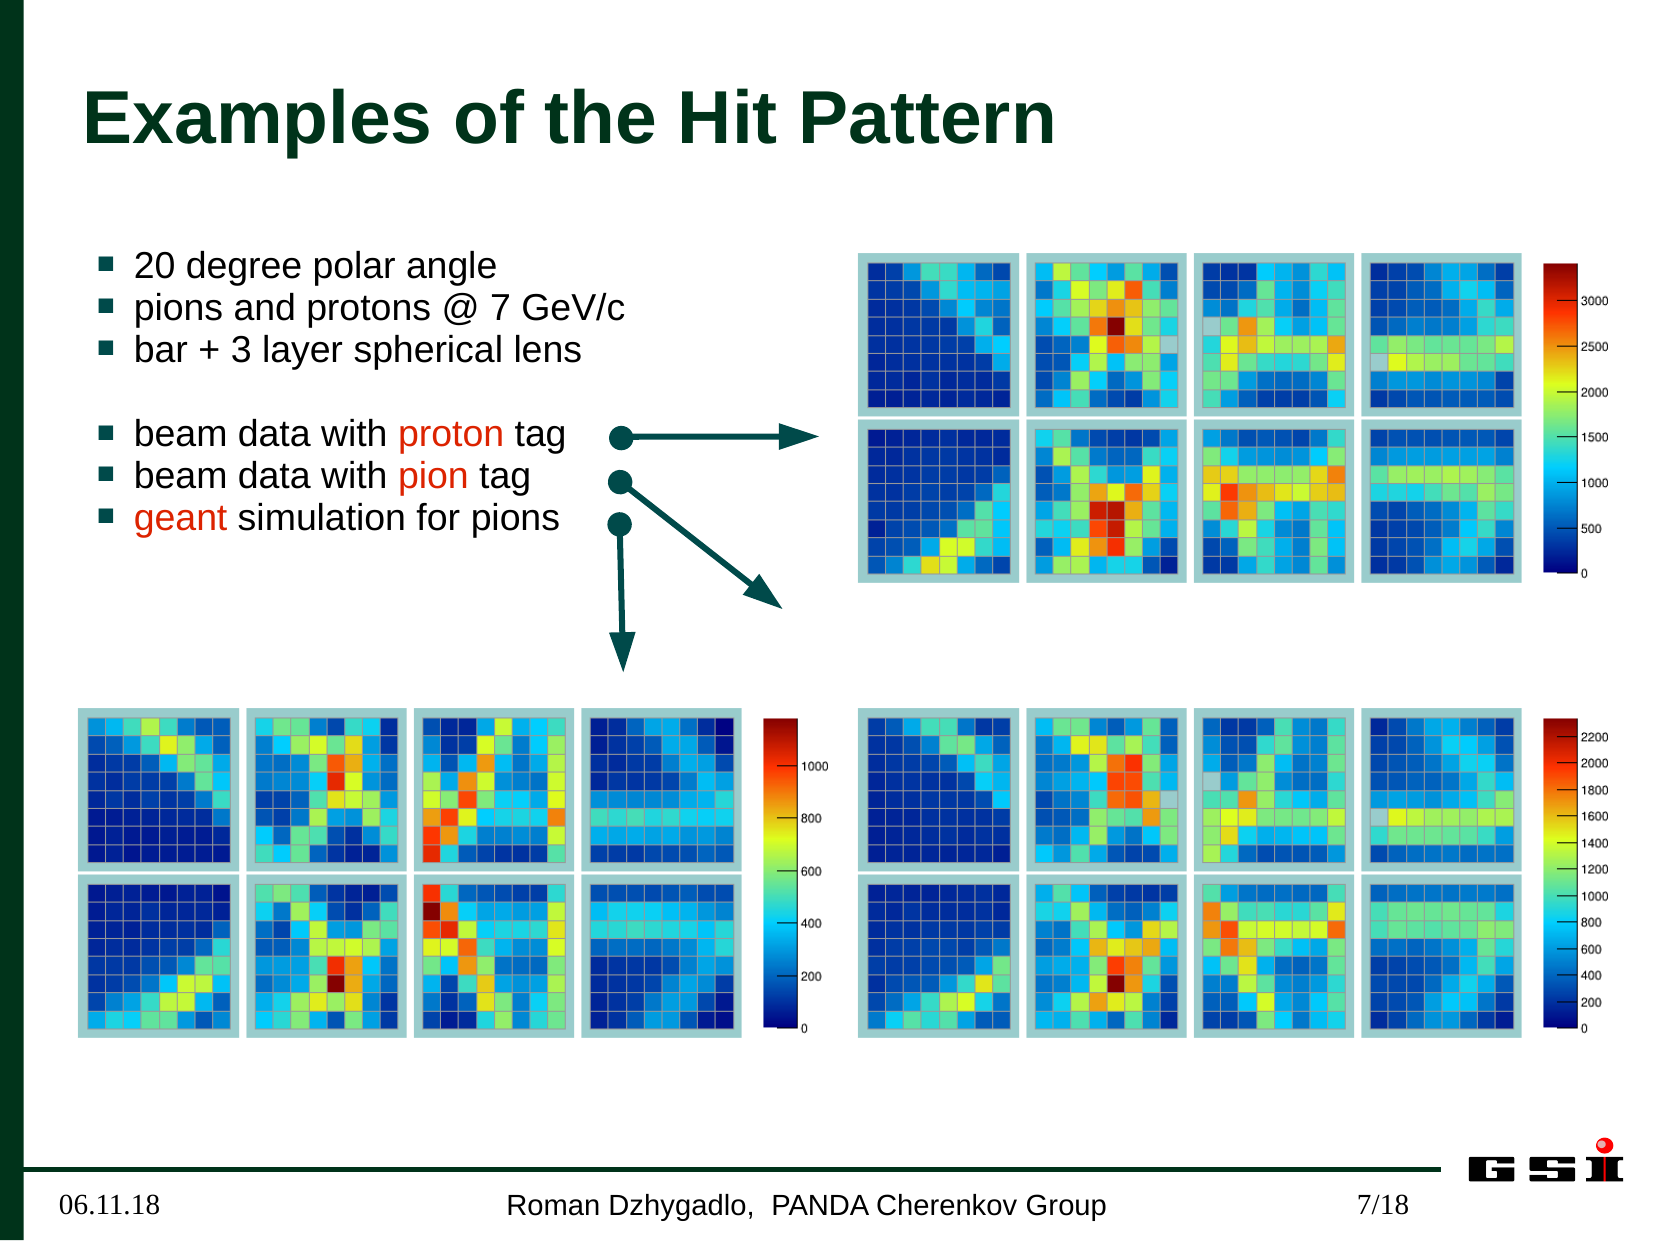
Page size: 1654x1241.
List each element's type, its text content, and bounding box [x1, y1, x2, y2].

title Examples of the Hit Pattern [82, 13, 1595, 222]
picture [807, 225, 1635, 612]
picture [1464, 1132, 1626, 1193]
text_box [609, 425, 634, 451]
text_box [607, 512, 632, 537]
text_box 20 degree polar angle pions and protons @ 7 GeV/c bar + 3 layer spherical lens beam data with proton tag beam data with pion tag geant simulation for pions [83, 237, 659, 589]
text_box [607, 469, 633, 495]
picture [27, 680, 1635, 1067]
